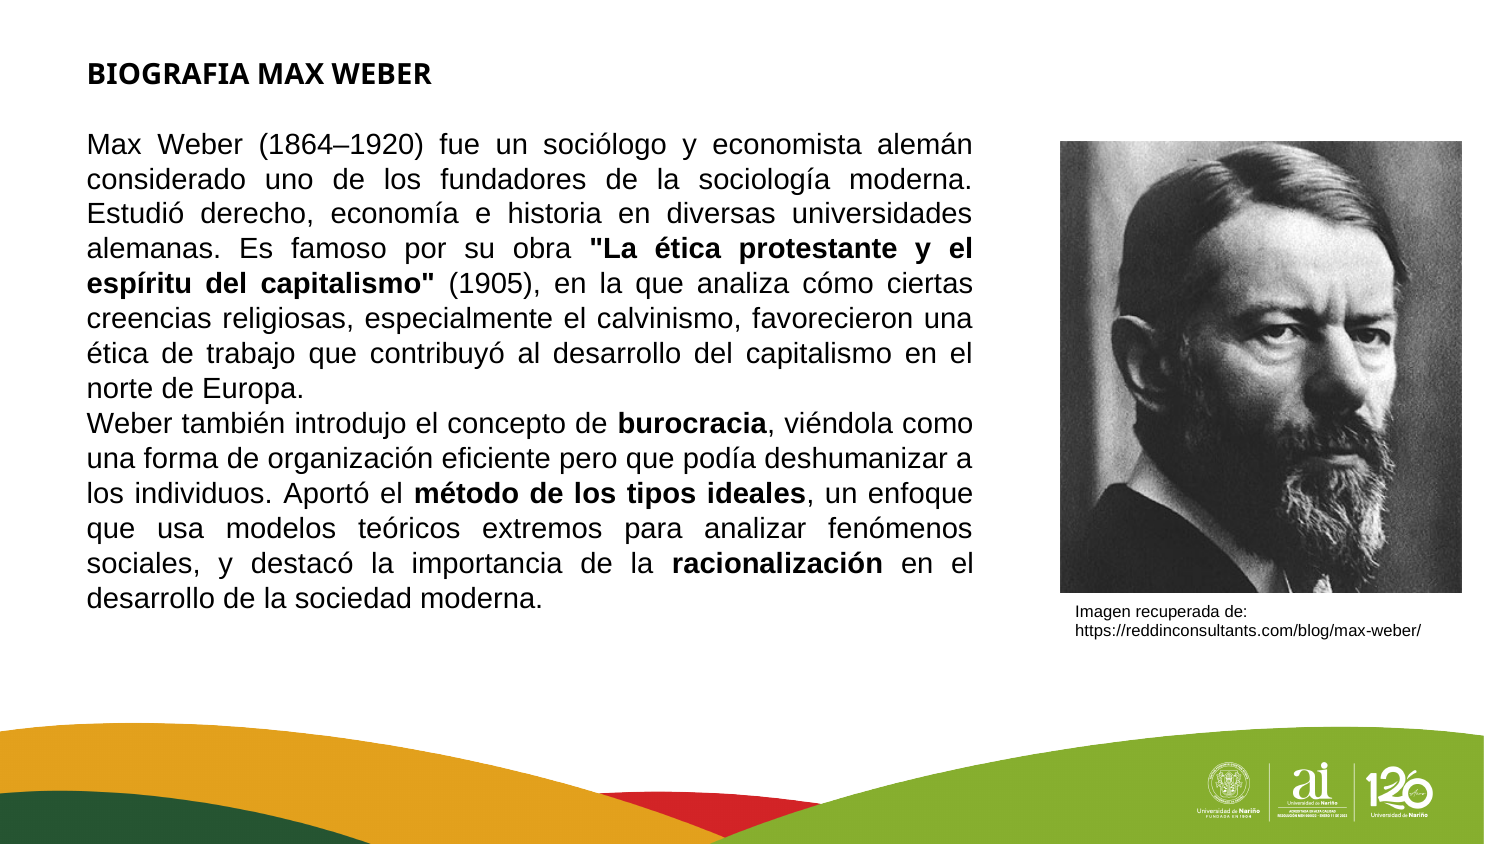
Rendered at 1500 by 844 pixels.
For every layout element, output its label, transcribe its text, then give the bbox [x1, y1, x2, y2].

text_box Imagen recuperada de: https://reddinconsultants.com/blog/max-weber/ [1060, 592, 1461, 649]
picture [0, 4, 1500, 844]
text_box BIOGRAFIA MAX WEBER Max Weber (1864–1920) fue un sociólogo y economista alemán considerado uno de los fundadores de la sociología moderna. Estudió derecho, economía e historia en diversas universidades alemanas. Es famoso por su obra "La ética protestante y el espíritu del capitalismo" (1905), en la que analiza cómo ciertas creencias religiosas, especialmente el calvinismo, favorecieron una ética de trabajo que contribuyó al desarrollo del capitalismo en el norte de Europa. Weber también introdujo el concepto de burocracia, viéndola como una forma de organización eficiente pero que podía deshumanizar a los individuos. Aportó el método de los tipos ideales, un enfoque que usa modelos teóricos extremos para analizar fenómenos sociales, y destacó la importancia de la racionalización en el desarrollo de la sociedad moderna. [71, 47, 989, 844]
